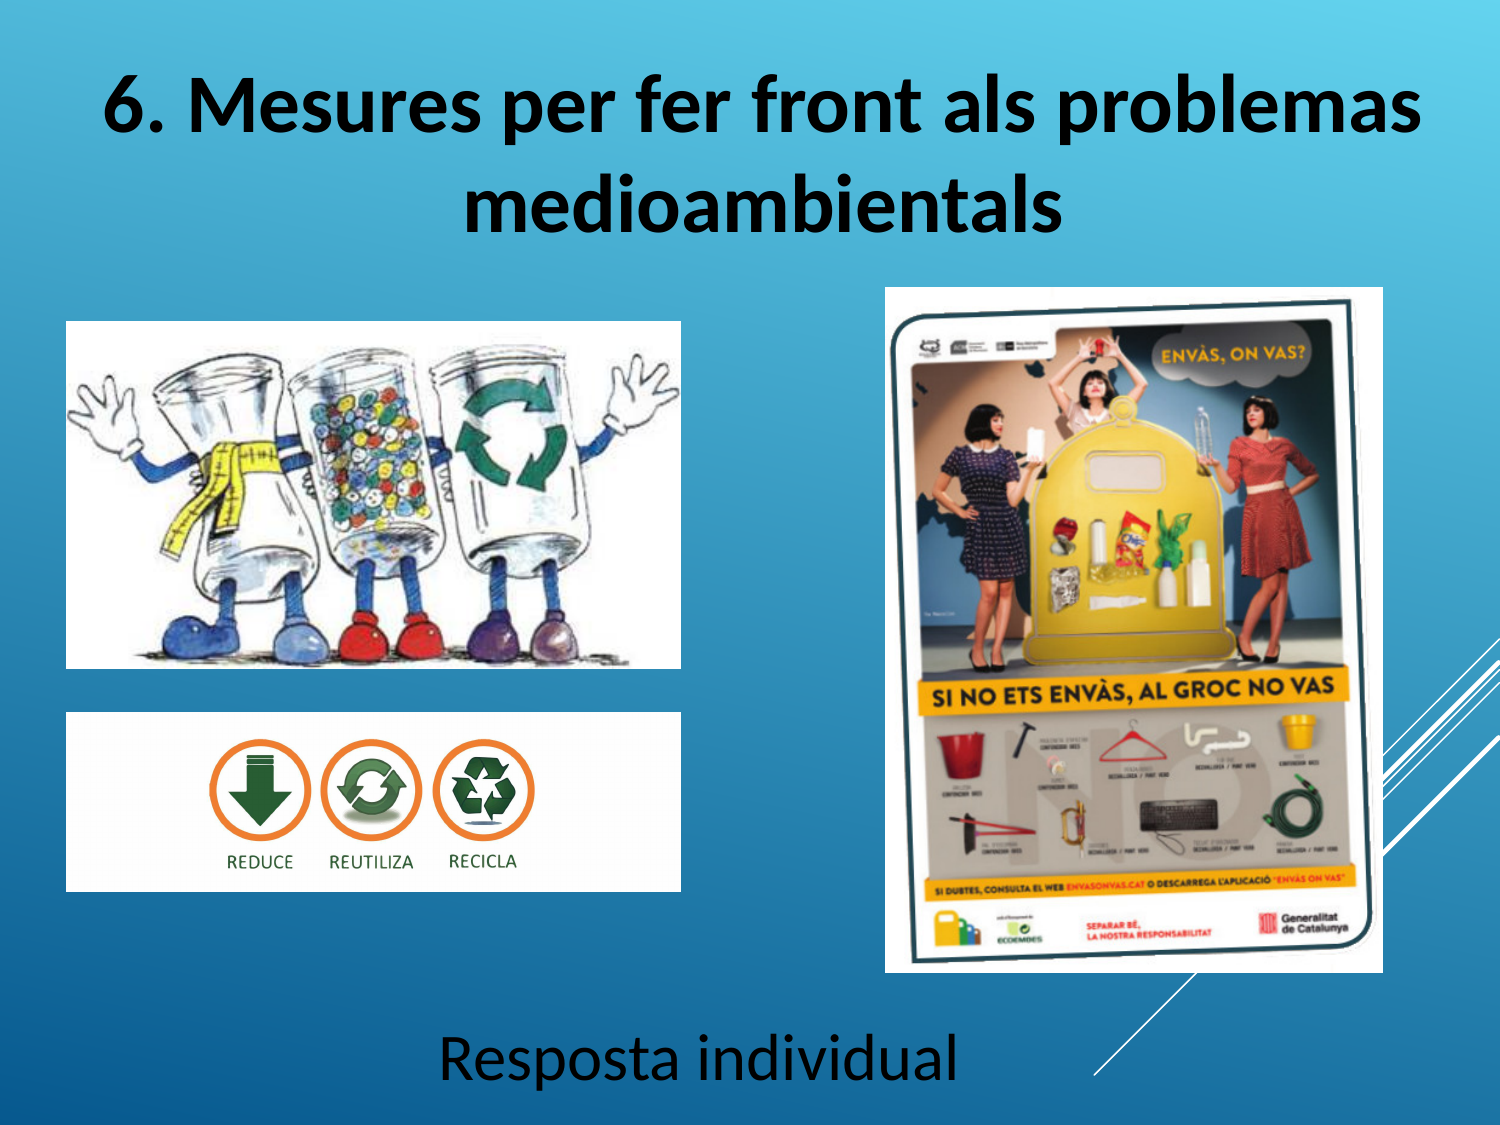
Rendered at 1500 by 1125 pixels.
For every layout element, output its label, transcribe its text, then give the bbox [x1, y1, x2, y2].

text_box 6. Mesures per fer front als problemas medioambientals [66, 41, 1461, 260]
picture [66, 321, 681, 669]
picture [885, 287, 1383, 973]
picture [66, 712, 681, 892]
text_box Resposta individual [280, 1005, 1119, 1102]
